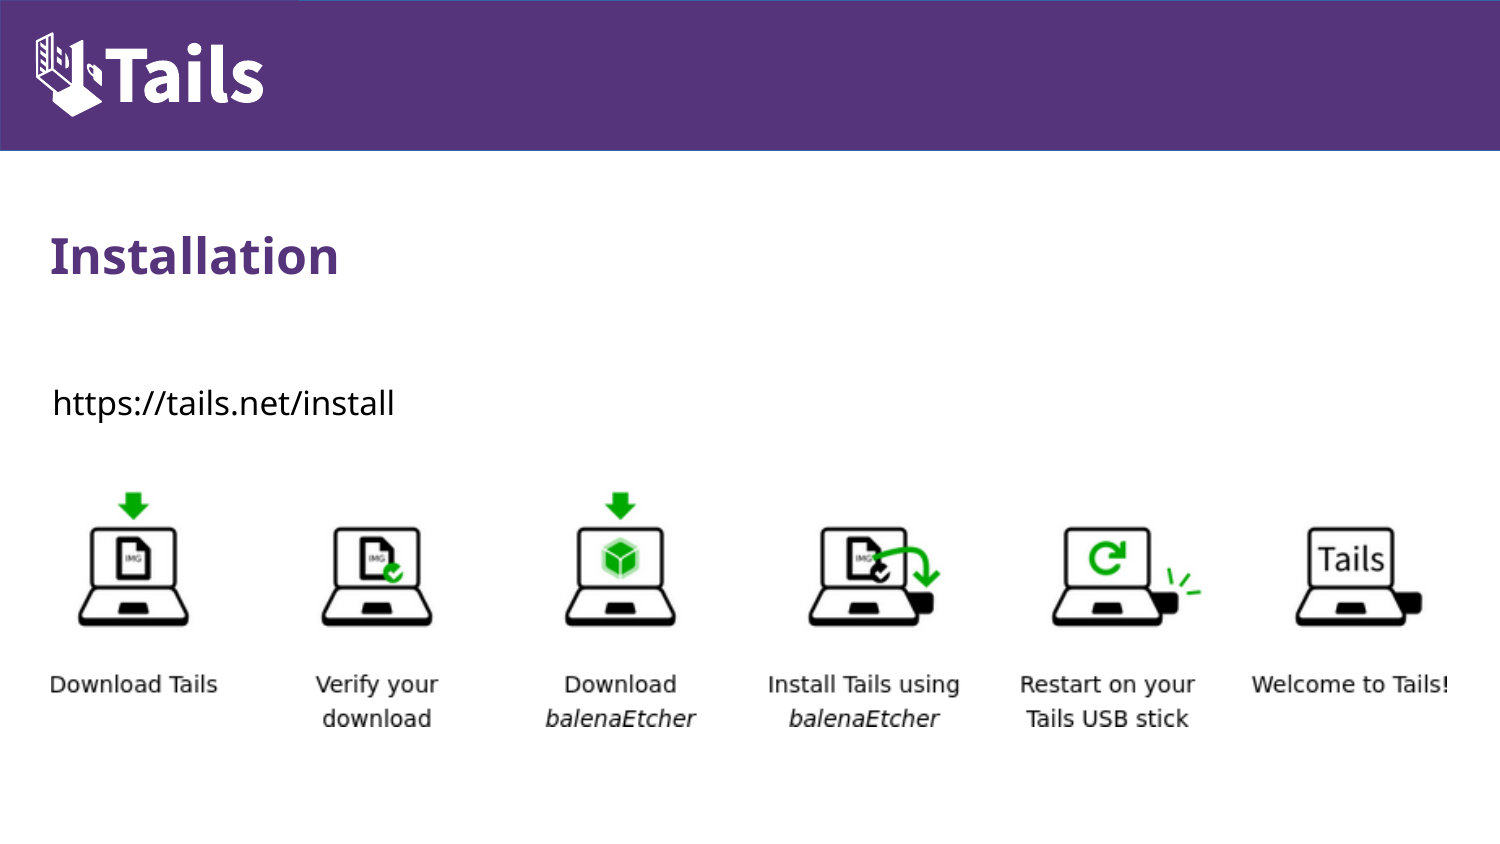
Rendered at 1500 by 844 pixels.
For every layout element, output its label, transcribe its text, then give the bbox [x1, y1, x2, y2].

picture [51, 489, 1447, 727]
text_box https://tails.net/install [37, 365, 482, 429]
title Installation [50, 192, 832, 319]
